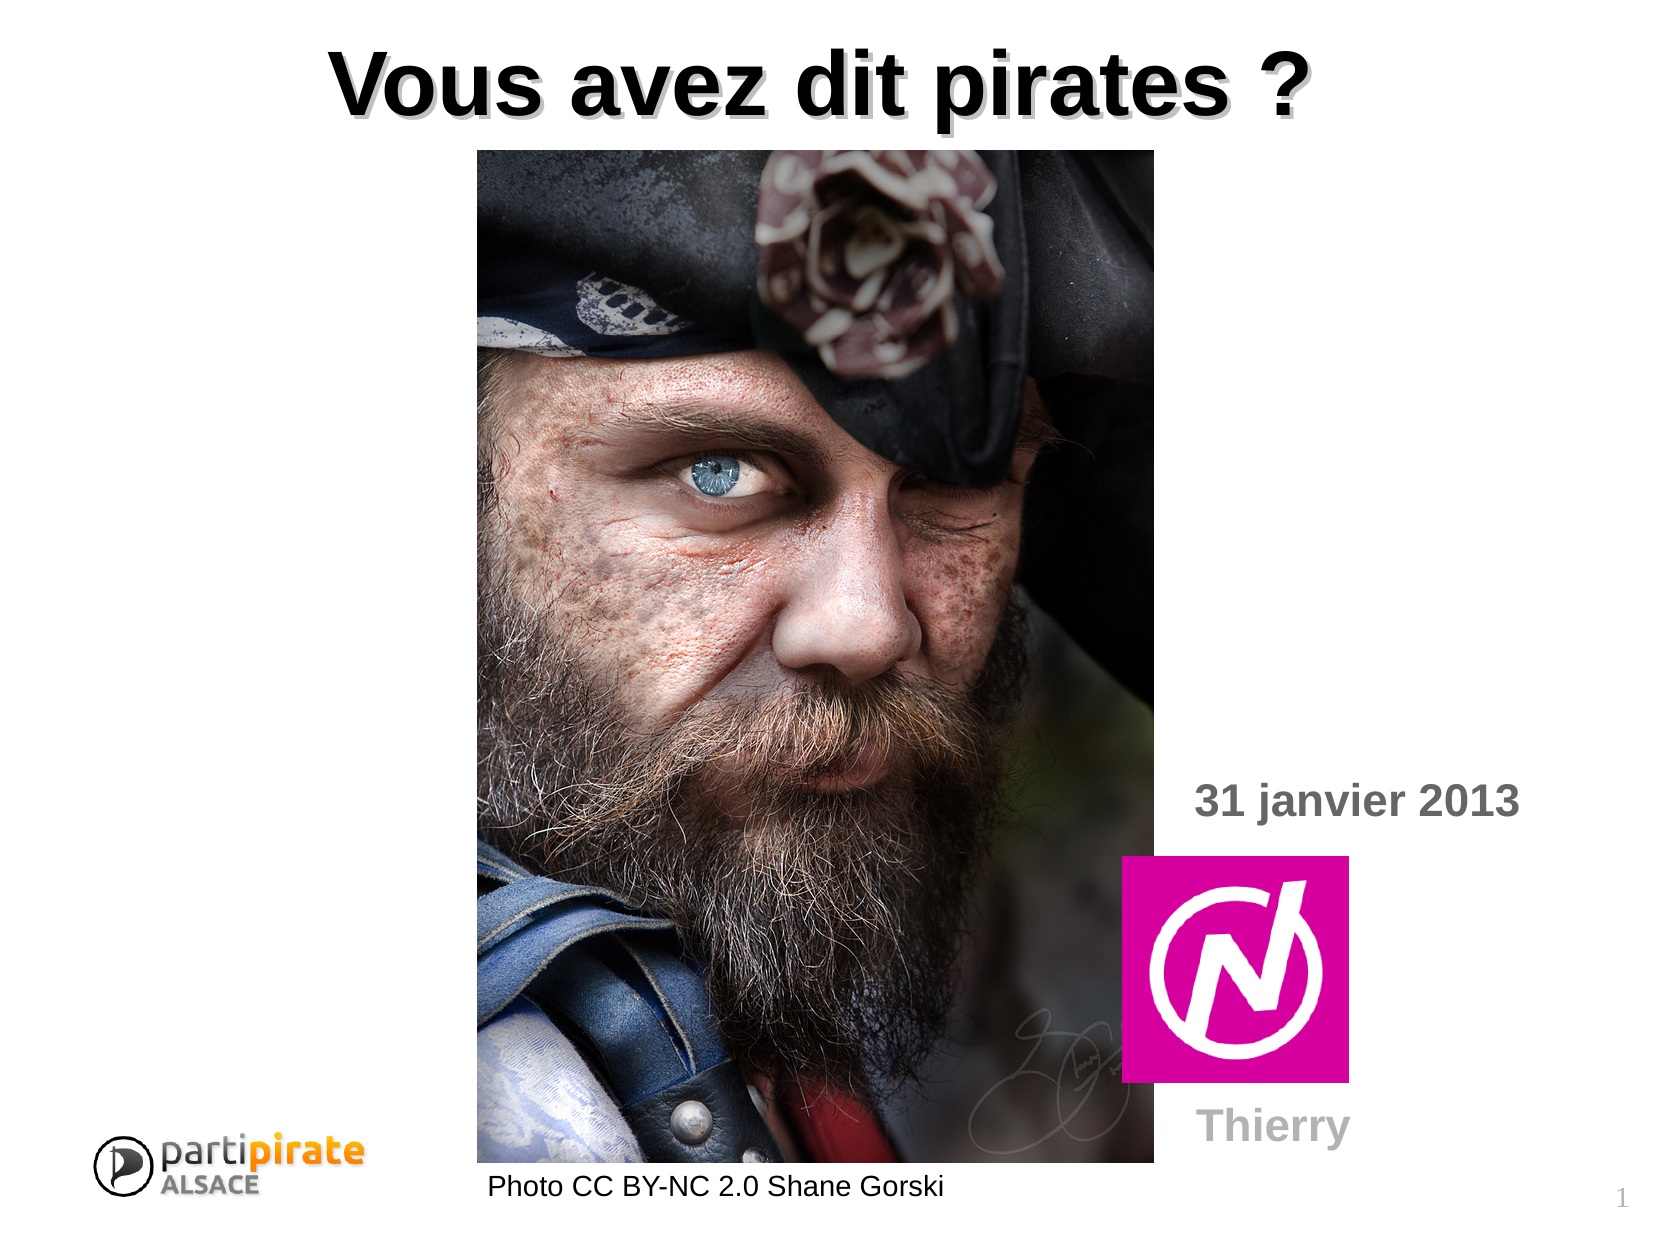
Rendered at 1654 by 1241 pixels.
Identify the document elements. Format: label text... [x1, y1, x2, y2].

text_box 31 janvier 2013 [1179, 767, 1536, 835]
subtitle [82, 290, 1571, 1109]
picture [477, 1109, 1154, 1164]
picture [88, 1121, 371, 1207]
picture [477, 150, 1154, 290]
picture [1122, 856, 1349, 1083]
title Vous avez dit pirates ? [76, 19, 1565, 148]
text_box Photo CC BY-NC 2.0 Shane Gorski [472, 1163, 1023, 1211]
text_box Thierry [1181, 1092, 1366, 1160]
